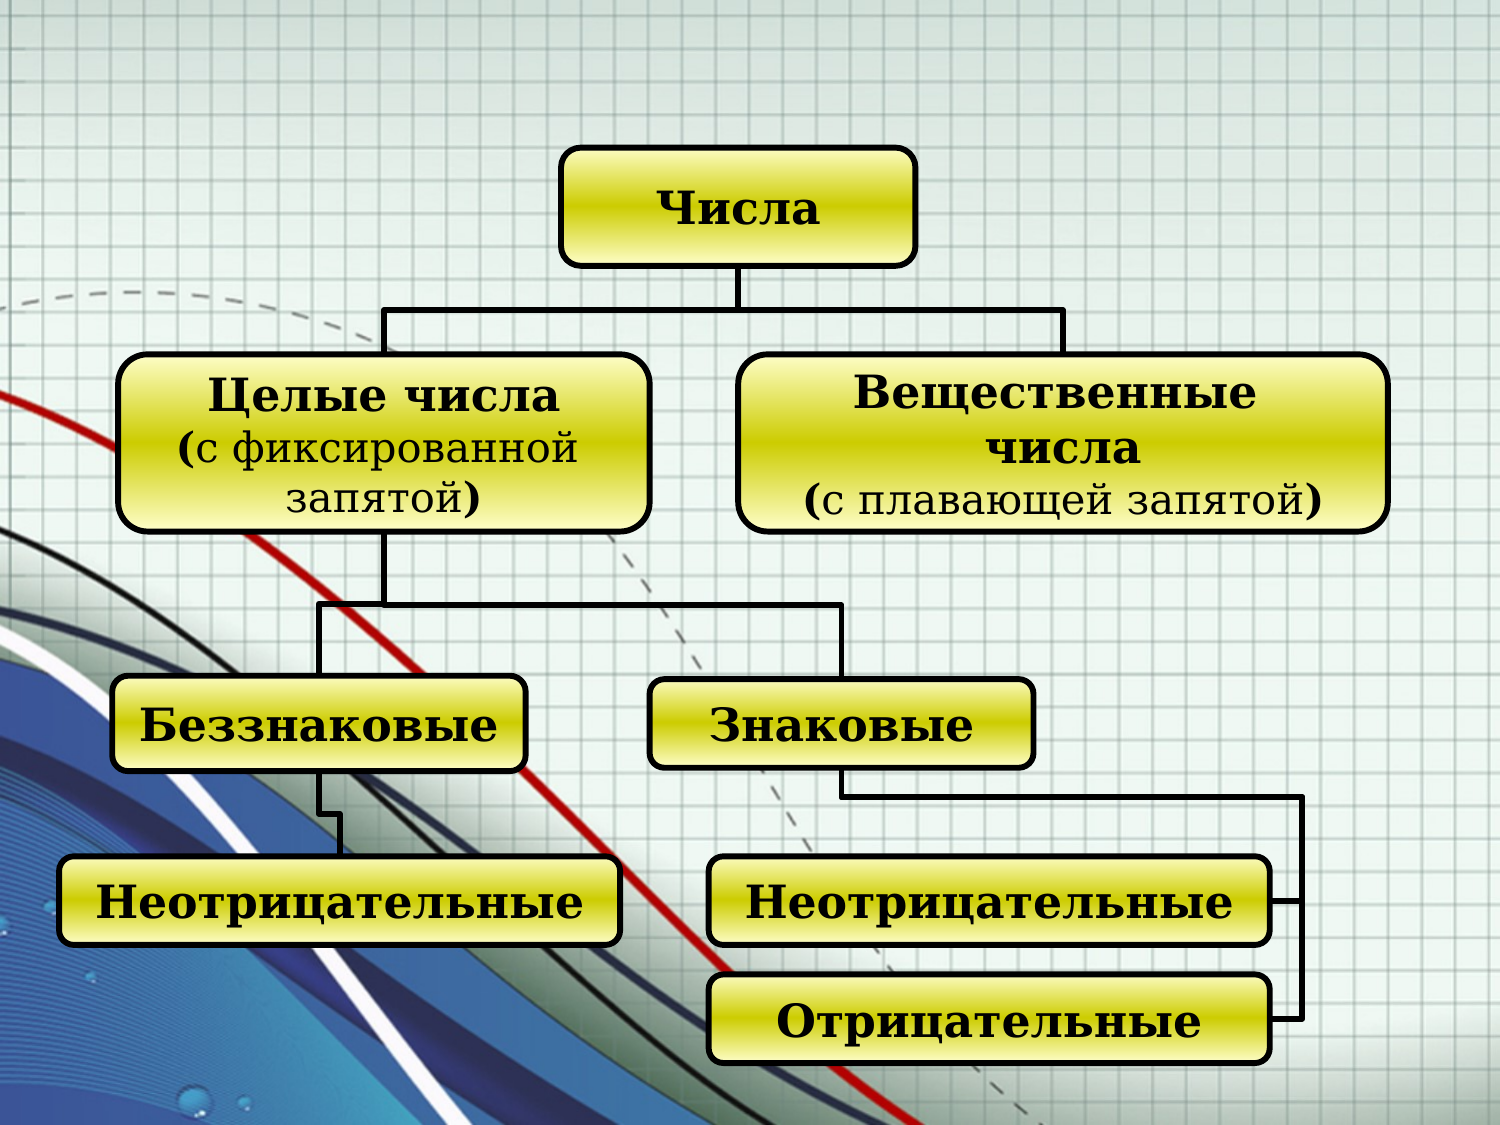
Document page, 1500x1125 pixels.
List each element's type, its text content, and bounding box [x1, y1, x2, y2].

text_box Знаковые [649, 679, 1034, 768]
text_box Беззнаковые [112, 675, 526, 772]
text_box Целые числа (с фиксированной запятой) [118, 354, 650, 532]
text_box Отрицательные [708, 974, 1270, 1064]
text_box Неотрицательные [59, 856, 621, 945]
text_box Вещественные числа (с плавающей запятой) [738, 354, 1388, 532]
text_box Неотрицательные [708, 856, 1270, 945]
picture [0, 0, 1500, 1125]
text_box Числа [561, 147, 916, 266]
